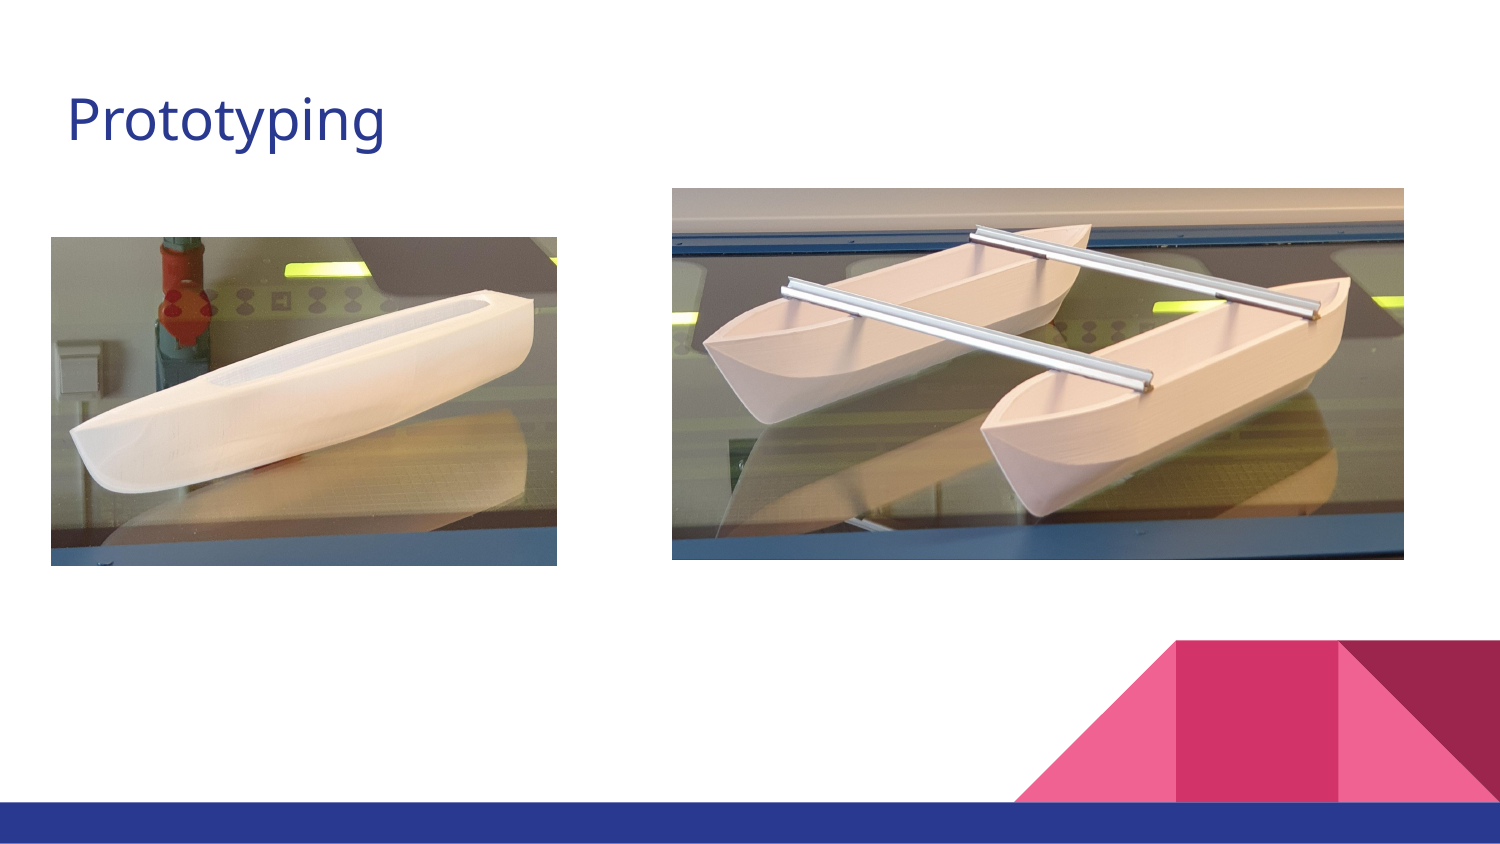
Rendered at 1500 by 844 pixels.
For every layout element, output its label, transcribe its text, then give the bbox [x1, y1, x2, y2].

title Prototyping [51, 67, 1449, 167]
picture [51, 237, 557, 566]
picture [672, 188, 1404, 560]
